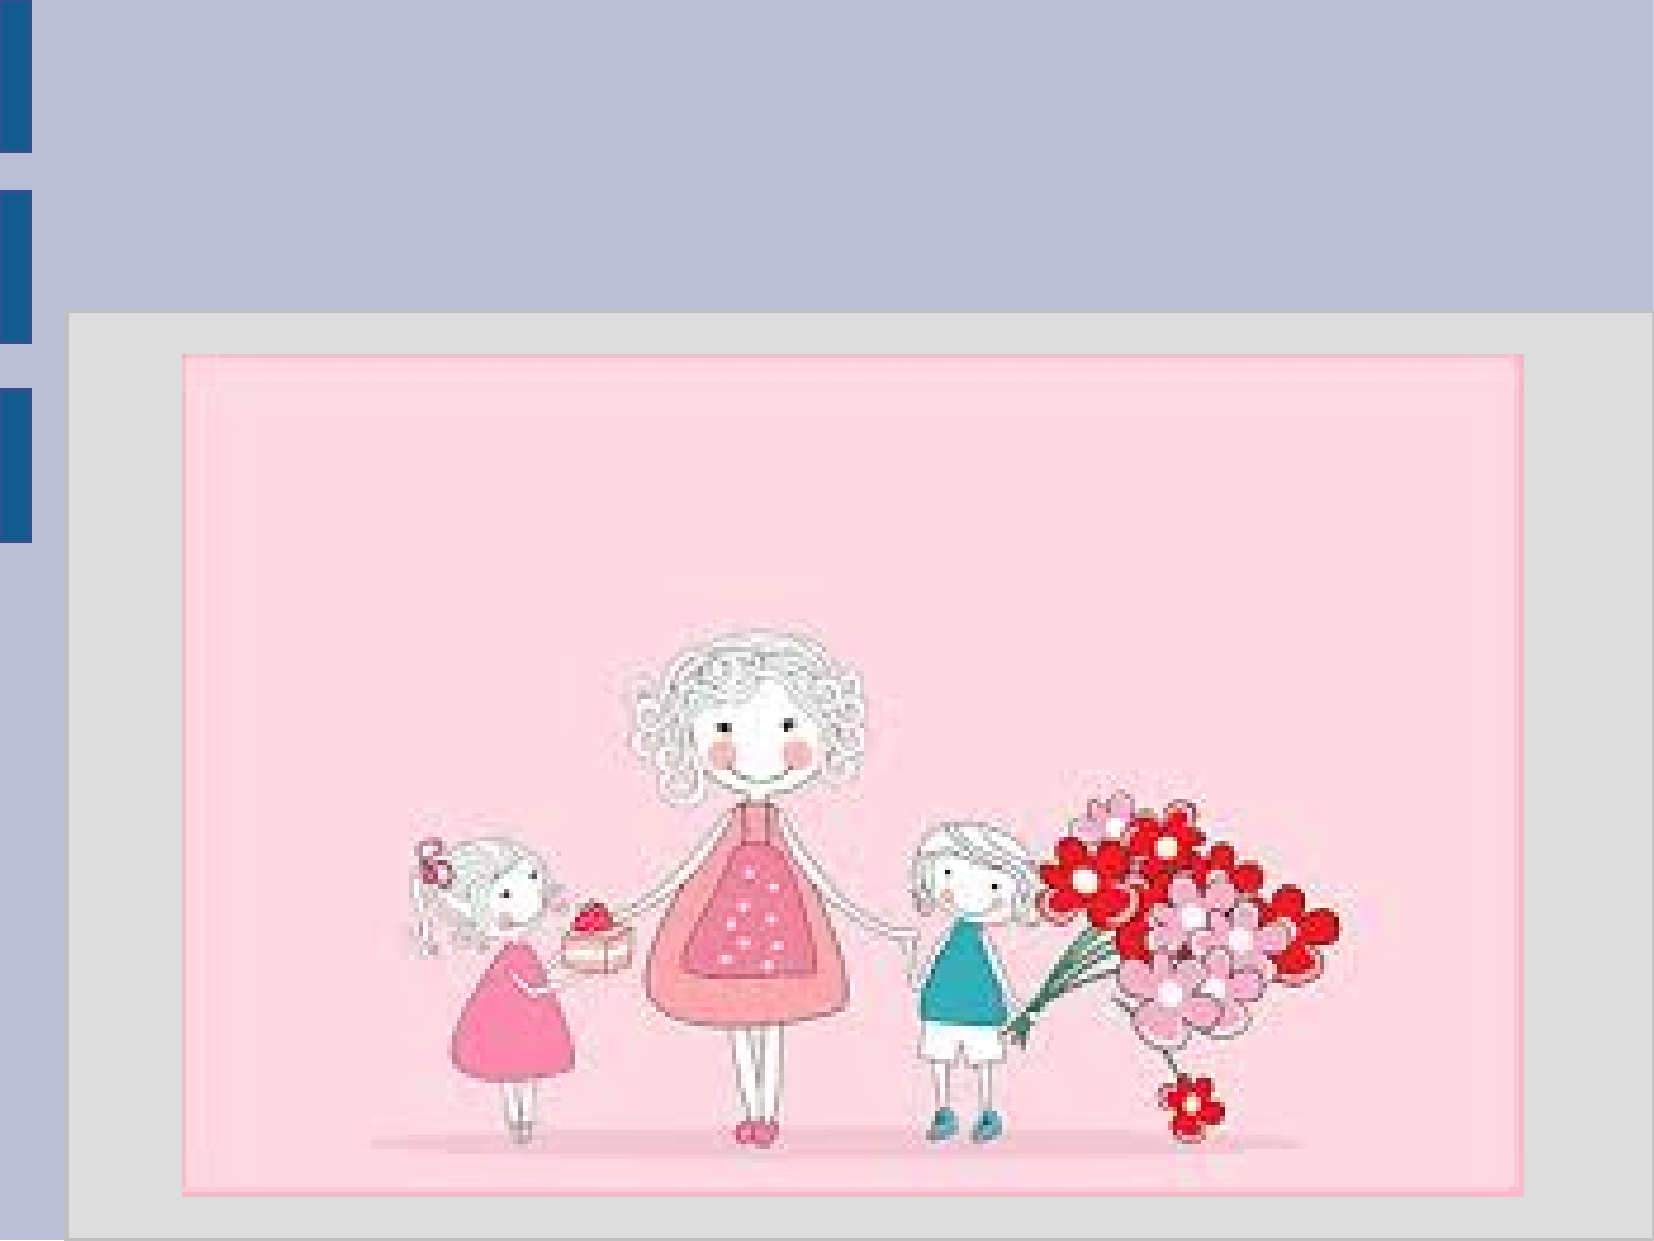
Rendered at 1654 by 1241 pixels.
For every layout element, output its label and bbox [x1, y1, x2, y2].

picture [182, 354, 1524, 1197]
